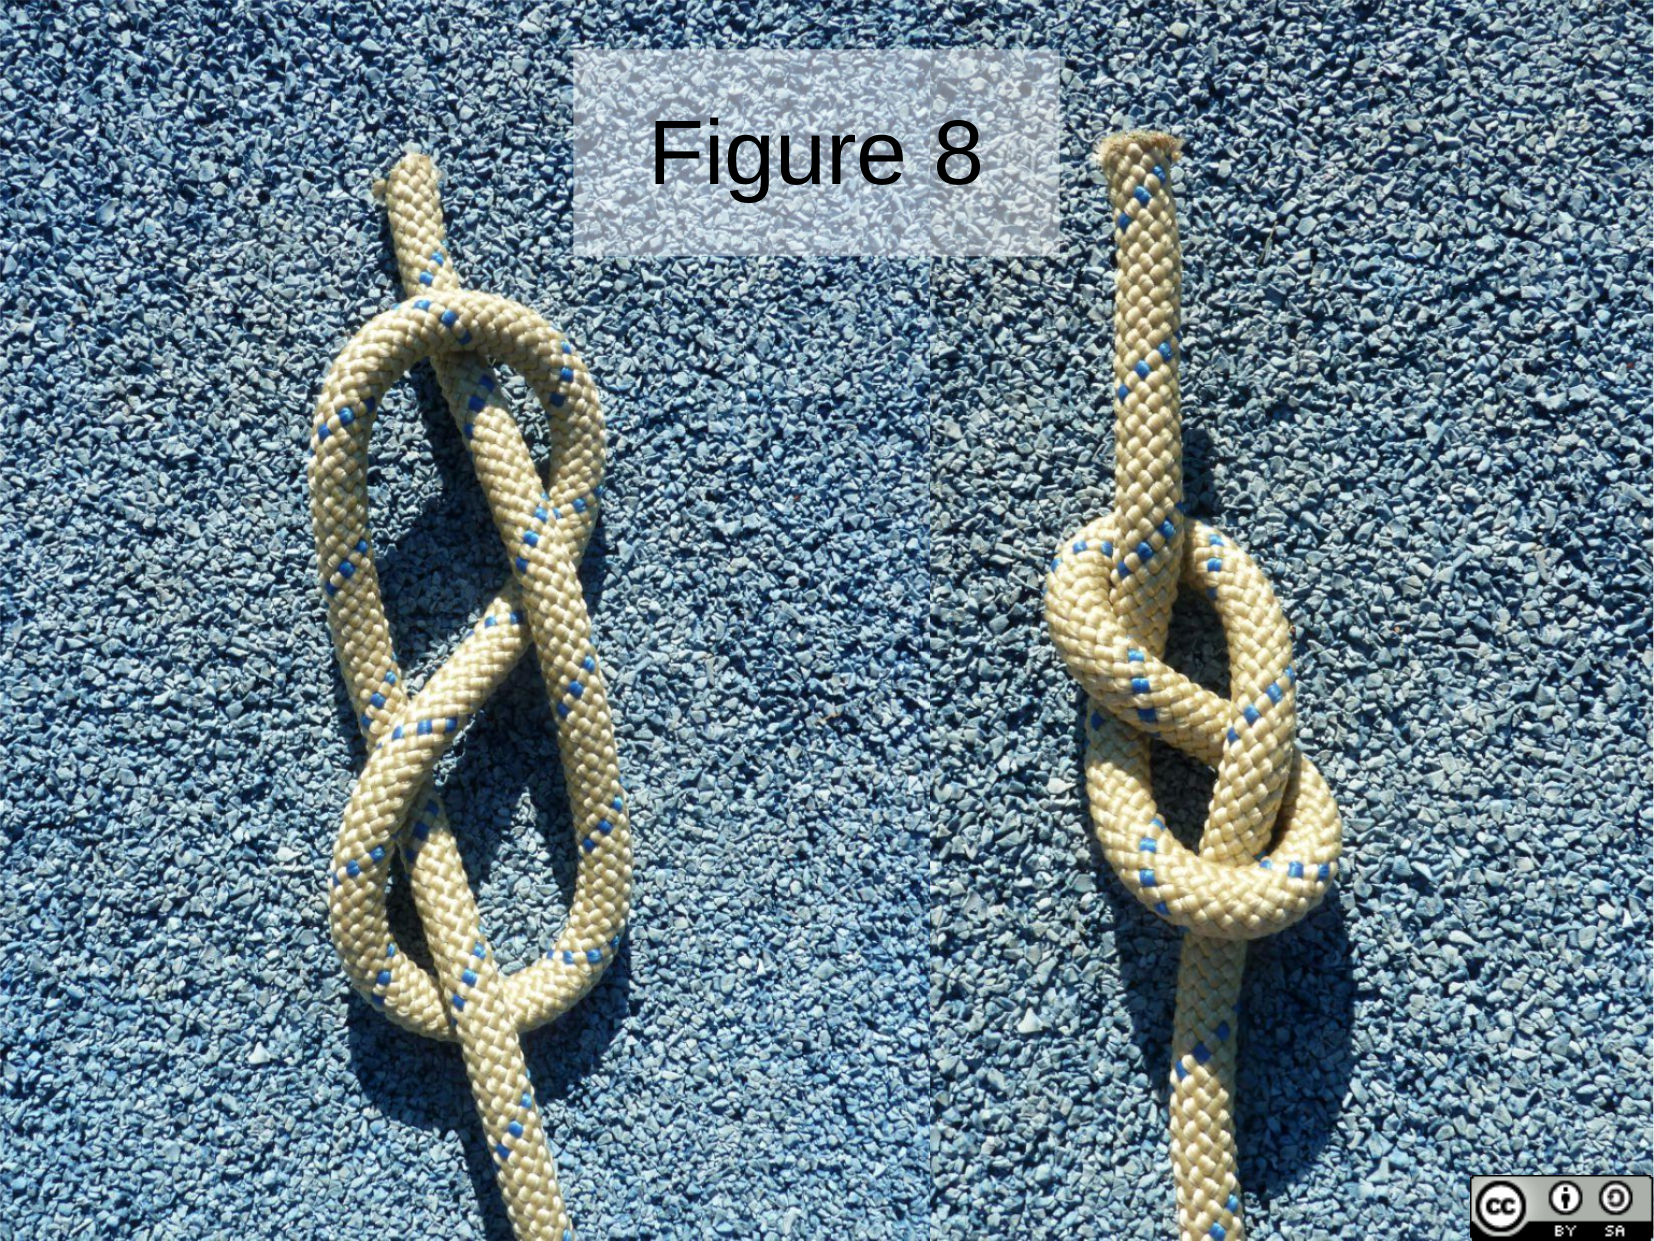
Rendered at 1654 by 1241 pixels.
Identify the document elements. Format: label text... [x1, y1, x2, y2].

picture [0, 0, 1654, 1241]
title Figure 8 [573, 49, 1060, 257]
